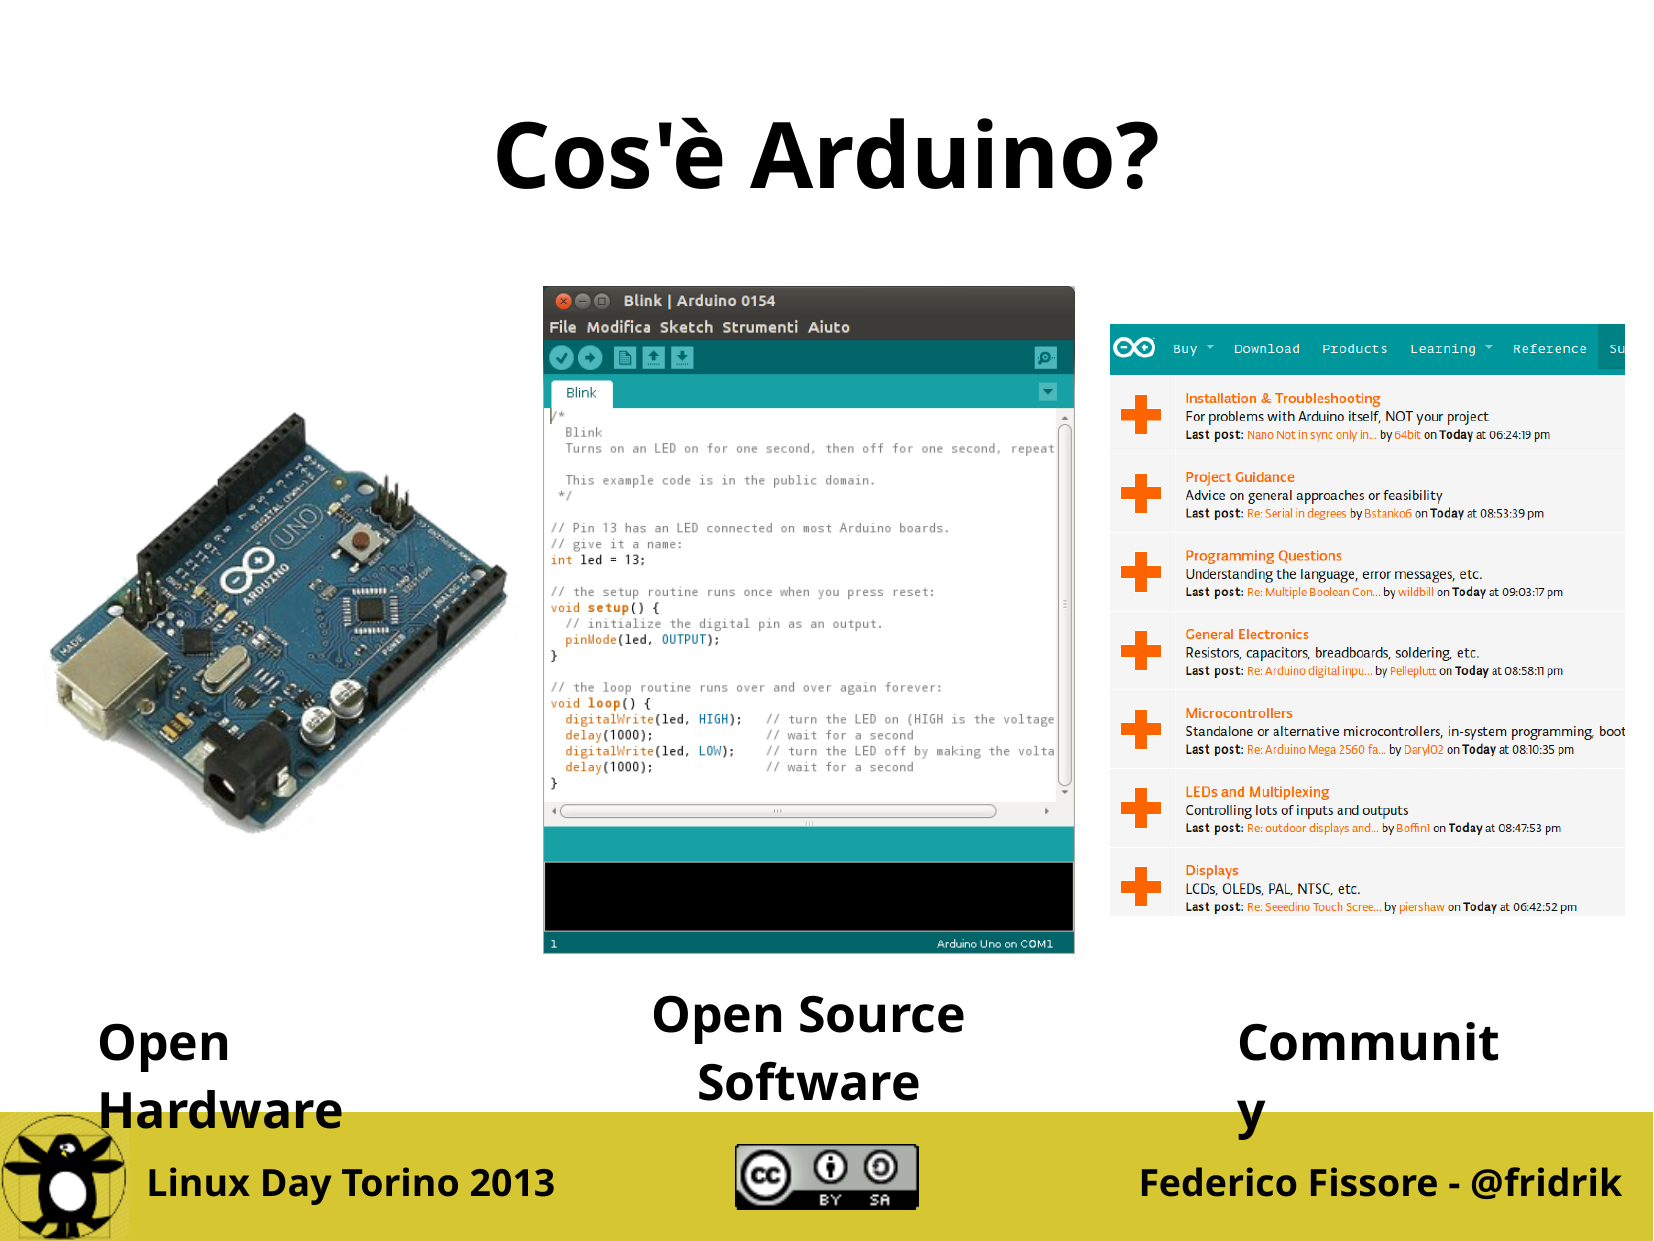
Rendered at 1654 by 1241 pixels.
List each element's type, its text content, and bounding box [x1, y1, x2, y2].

title Cos'è Arduino? [82, 49, 1571, 257]
picture [0, 1112, 1653, 1241]
picture [145, 1115, 154, 1123]
text_box Federico Fissore - @fridrik [1123, 1148, 1627, 1206]
picture [1110, 324, 1625, 916]
text_box Community [1222, 999, 1530, 1071]
picture [272, 1115, 281, 1123]
text_box Linux Day Torino 2013 [131, 1148, 553, 1206]
picture [543, 286, 1075, 954]
picture [197, 1112, 208, 1122]
text_box Open Source Software [608, 971, 1010, 1099]
picture [1249, 1112, 1254, 1120]
picture [41, 399, 522, 841]
text_box Open Hardware [82, 999, 485, 1071]
